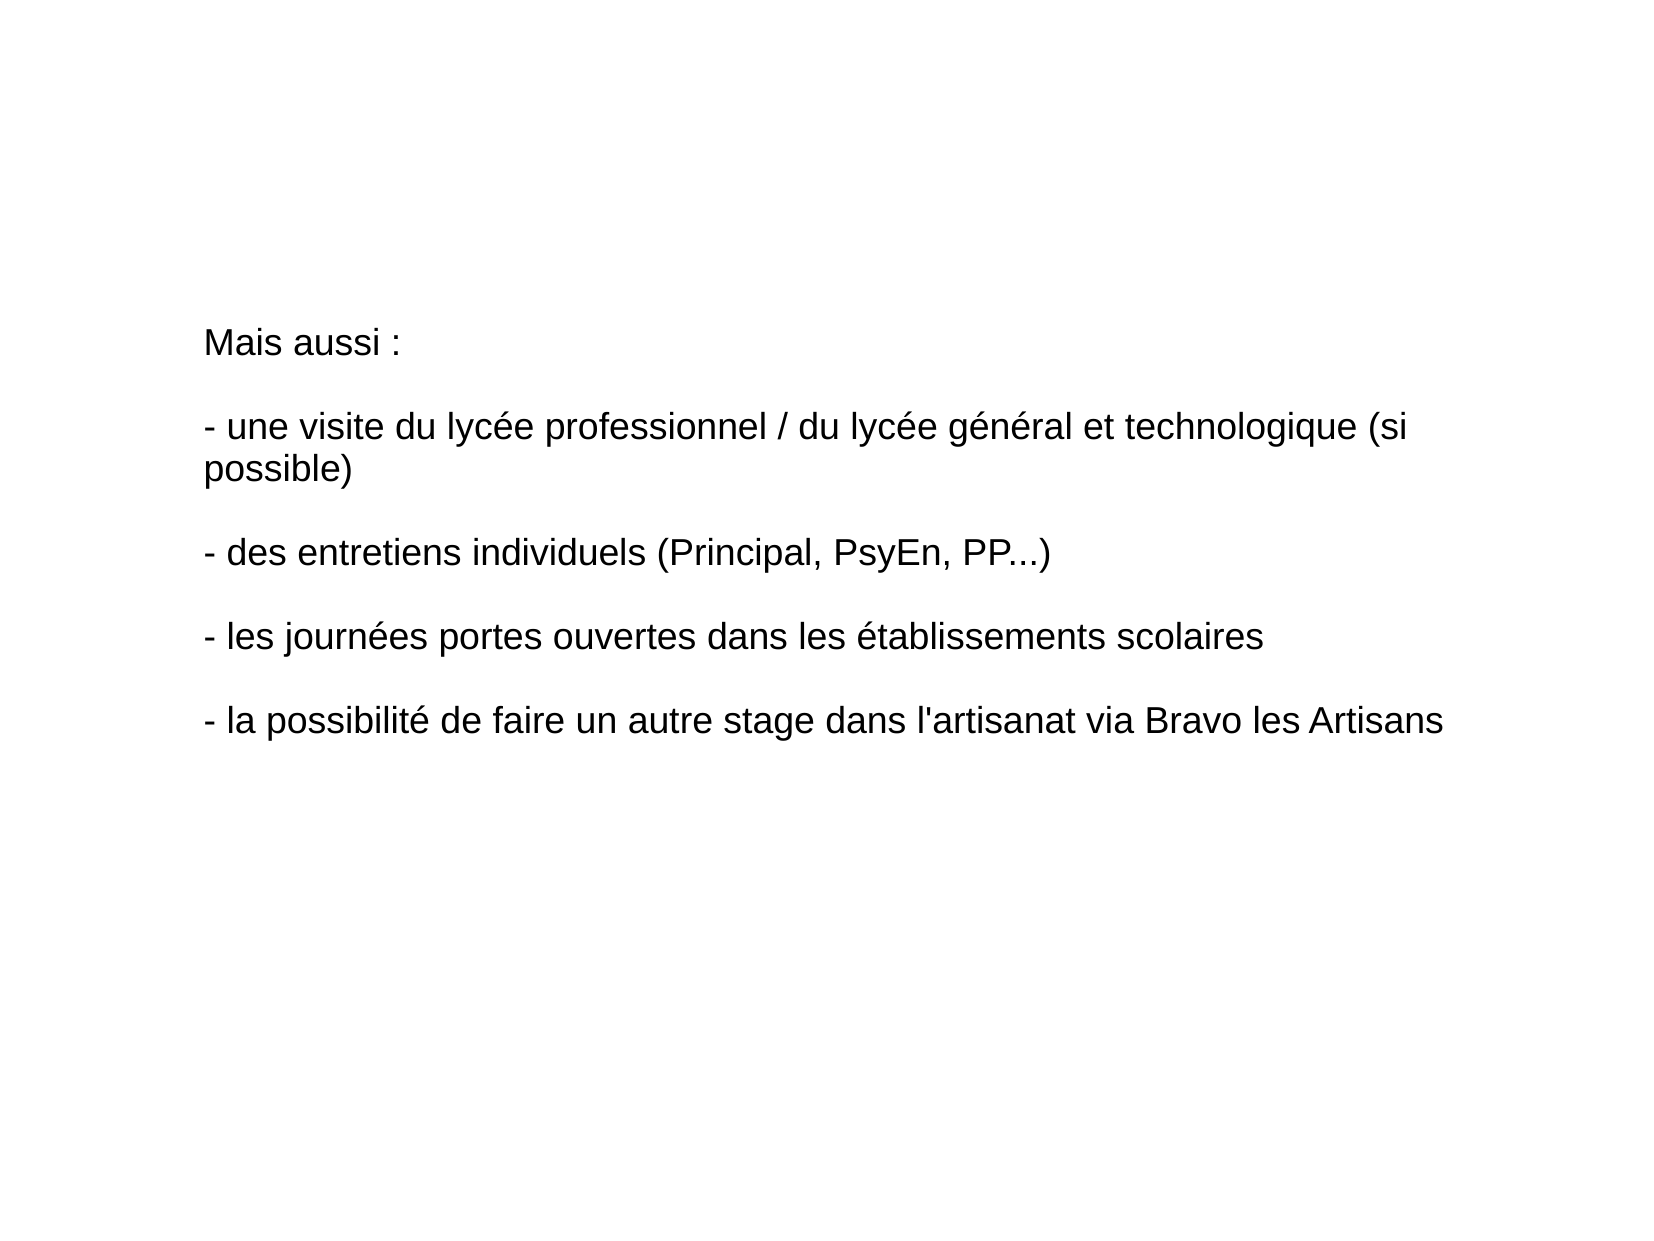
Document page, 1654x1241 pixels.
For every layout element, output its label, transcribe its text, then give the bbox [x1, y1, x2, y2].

text_box Mais aussi : - une visite du lycée professionnel / du lycée général et technologique (si possible) - des entretiens individuels (Principal, PsyEn, PP...) - les journées portes ouvertes dans les établissements scolaires - la possibilité de faire un autre stage dans l'artisanat via Bravo les Artisans [188, 313, 1524, 792]
